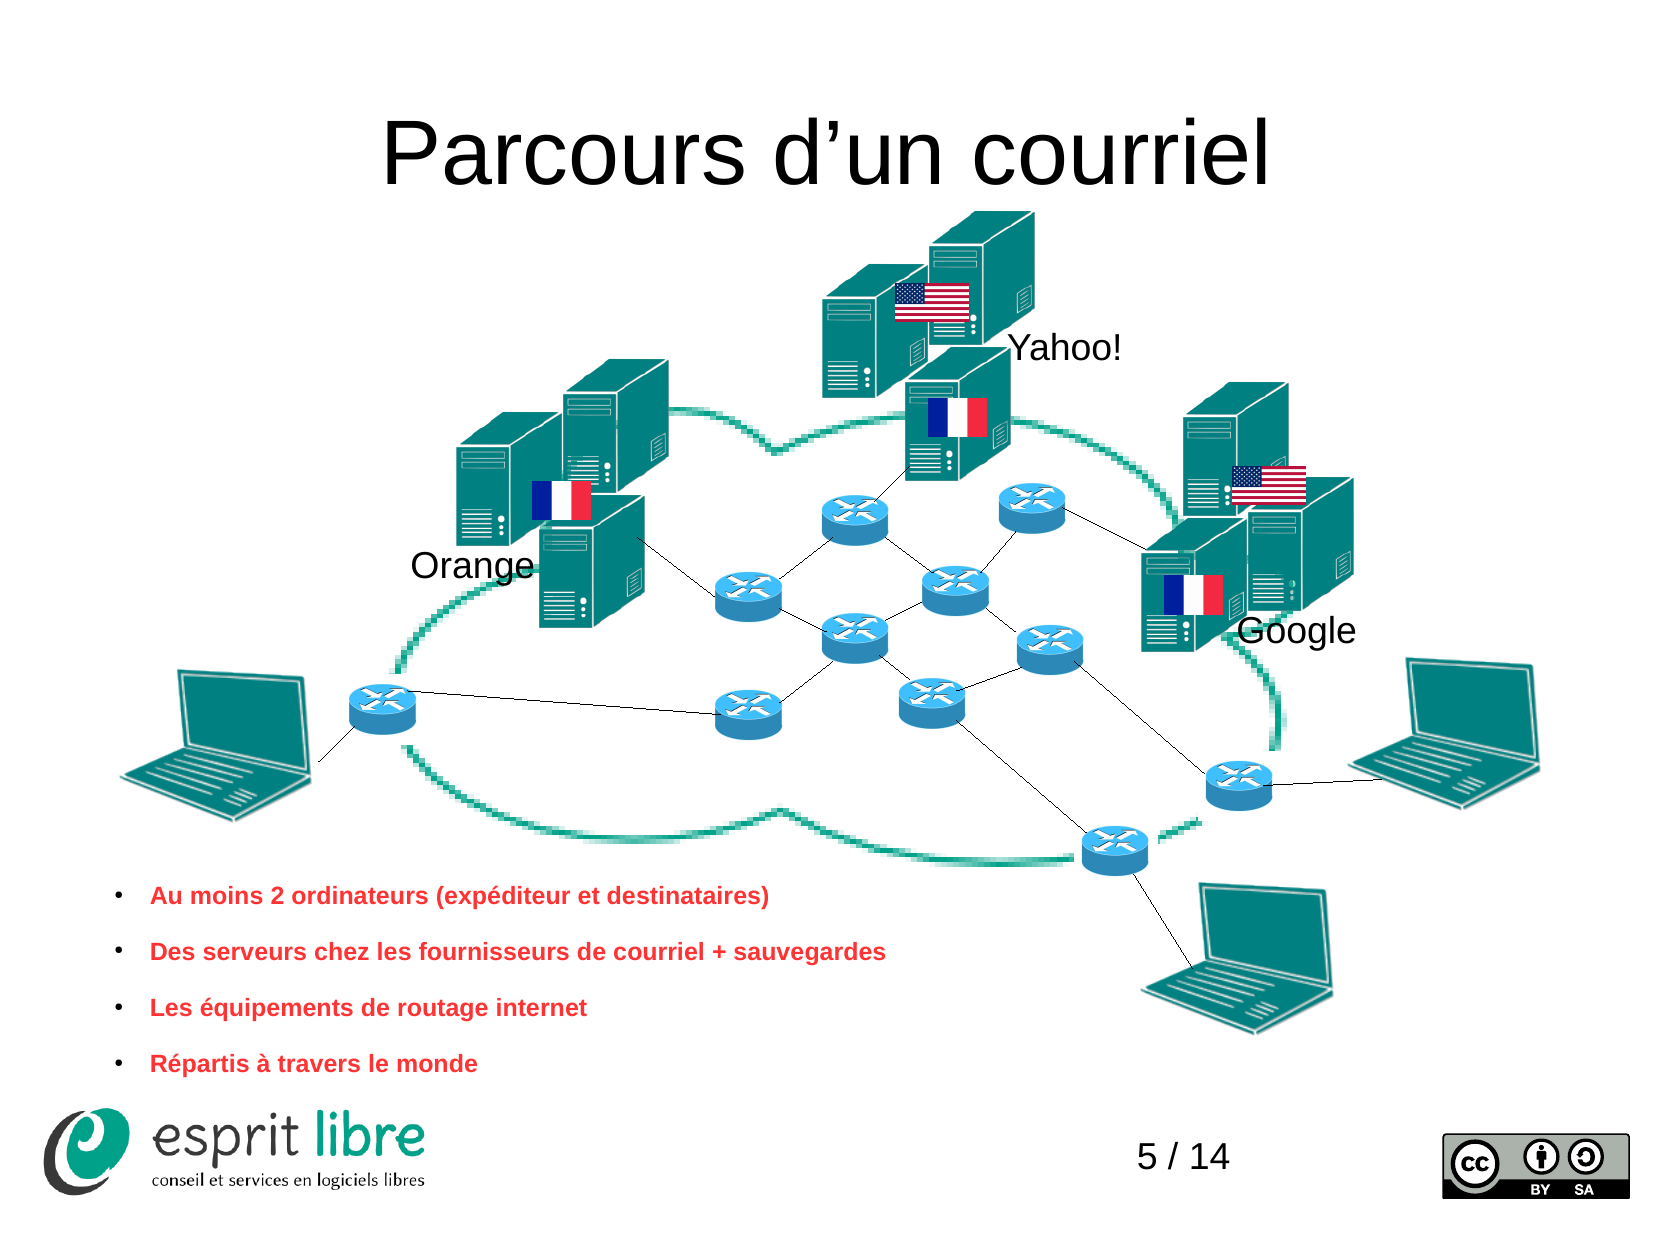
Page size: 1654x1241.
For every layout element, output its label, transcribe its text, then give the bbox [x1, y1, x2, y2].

picture [0, 1009, 480, 1241]
picture [1346, 631, 1548, 833]
text_box Orange [395, 537, 551, 595]
picture [341, 206, 1371, 1058]
text_box Google [1221, 602, 1372, 660]
text_box Au moins 2 ordinateurs (expéditeur et destinataires) Des serveurs chez les fournisseurs de courriel + sauvegardes Les équipements de routage internet Répartis à travers le monde [99, 874, 1040, 1087]
title Parcours d’un courriel [82, 49, 1571, 257]
picture [118, 643, 319, 845]
text_box Yahoo! [992, 318, 1138, 376]
